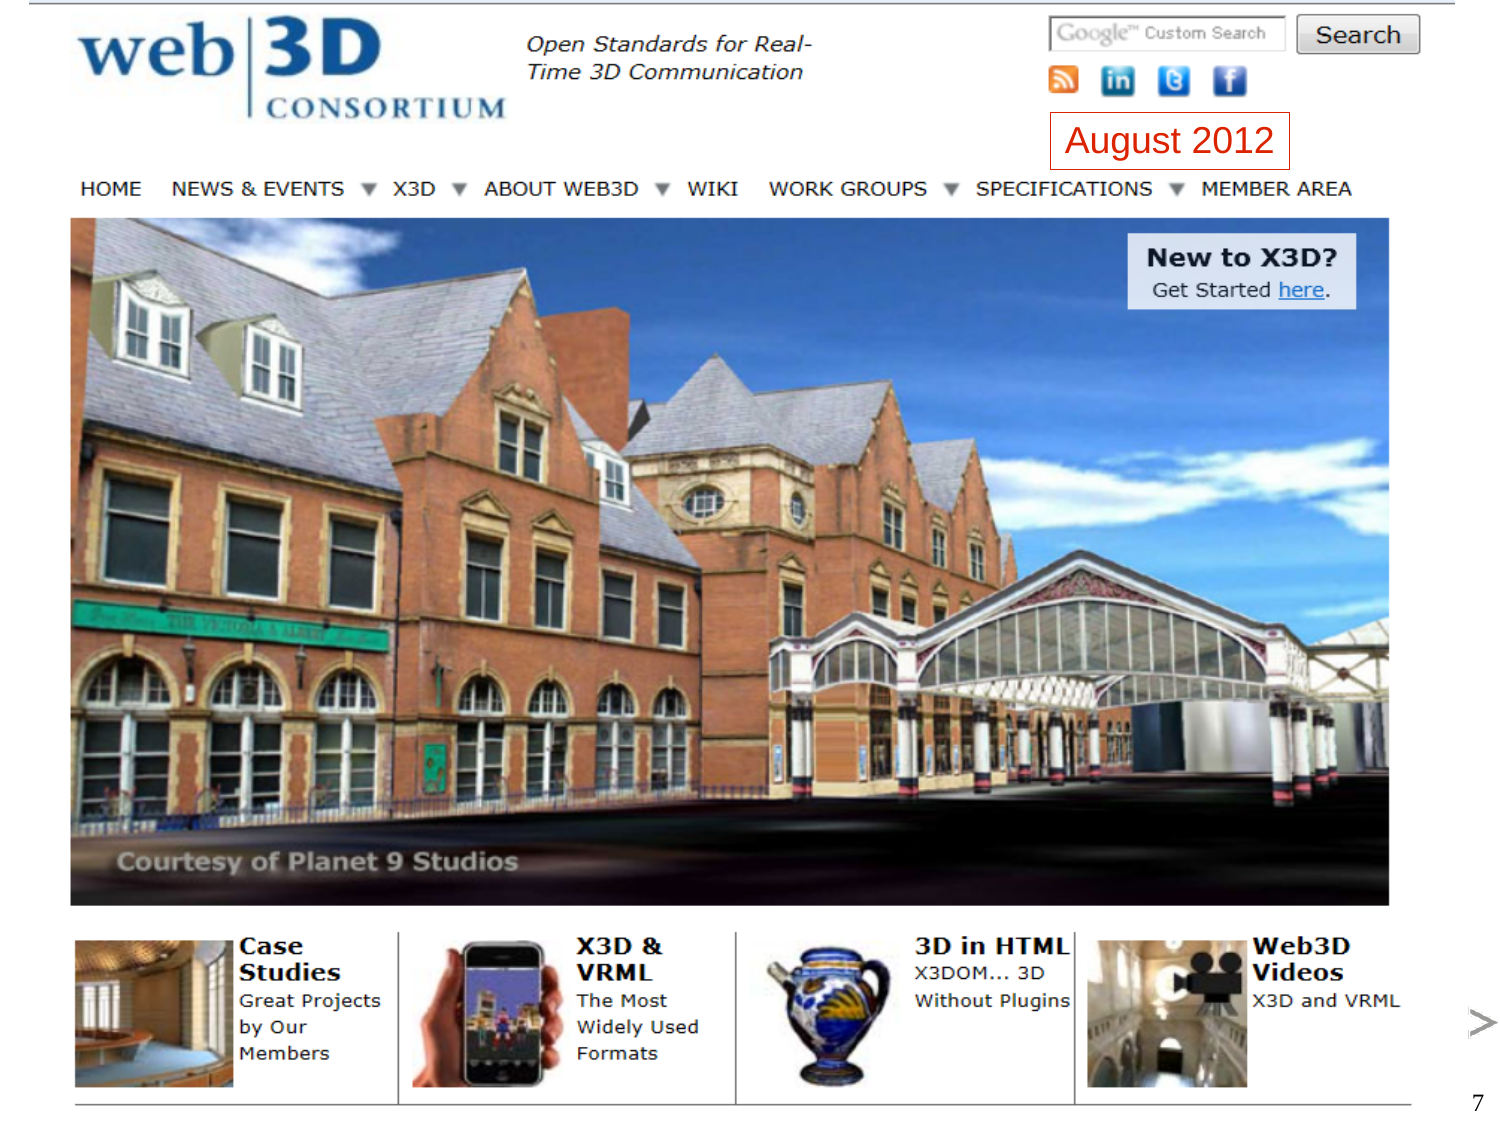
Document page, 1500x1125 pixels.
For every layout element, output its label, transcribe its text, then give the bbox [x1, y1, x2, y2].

picture [12, 0, 1500, 1125]
text_box August 2012 [1050, 112, 1290, 170]
